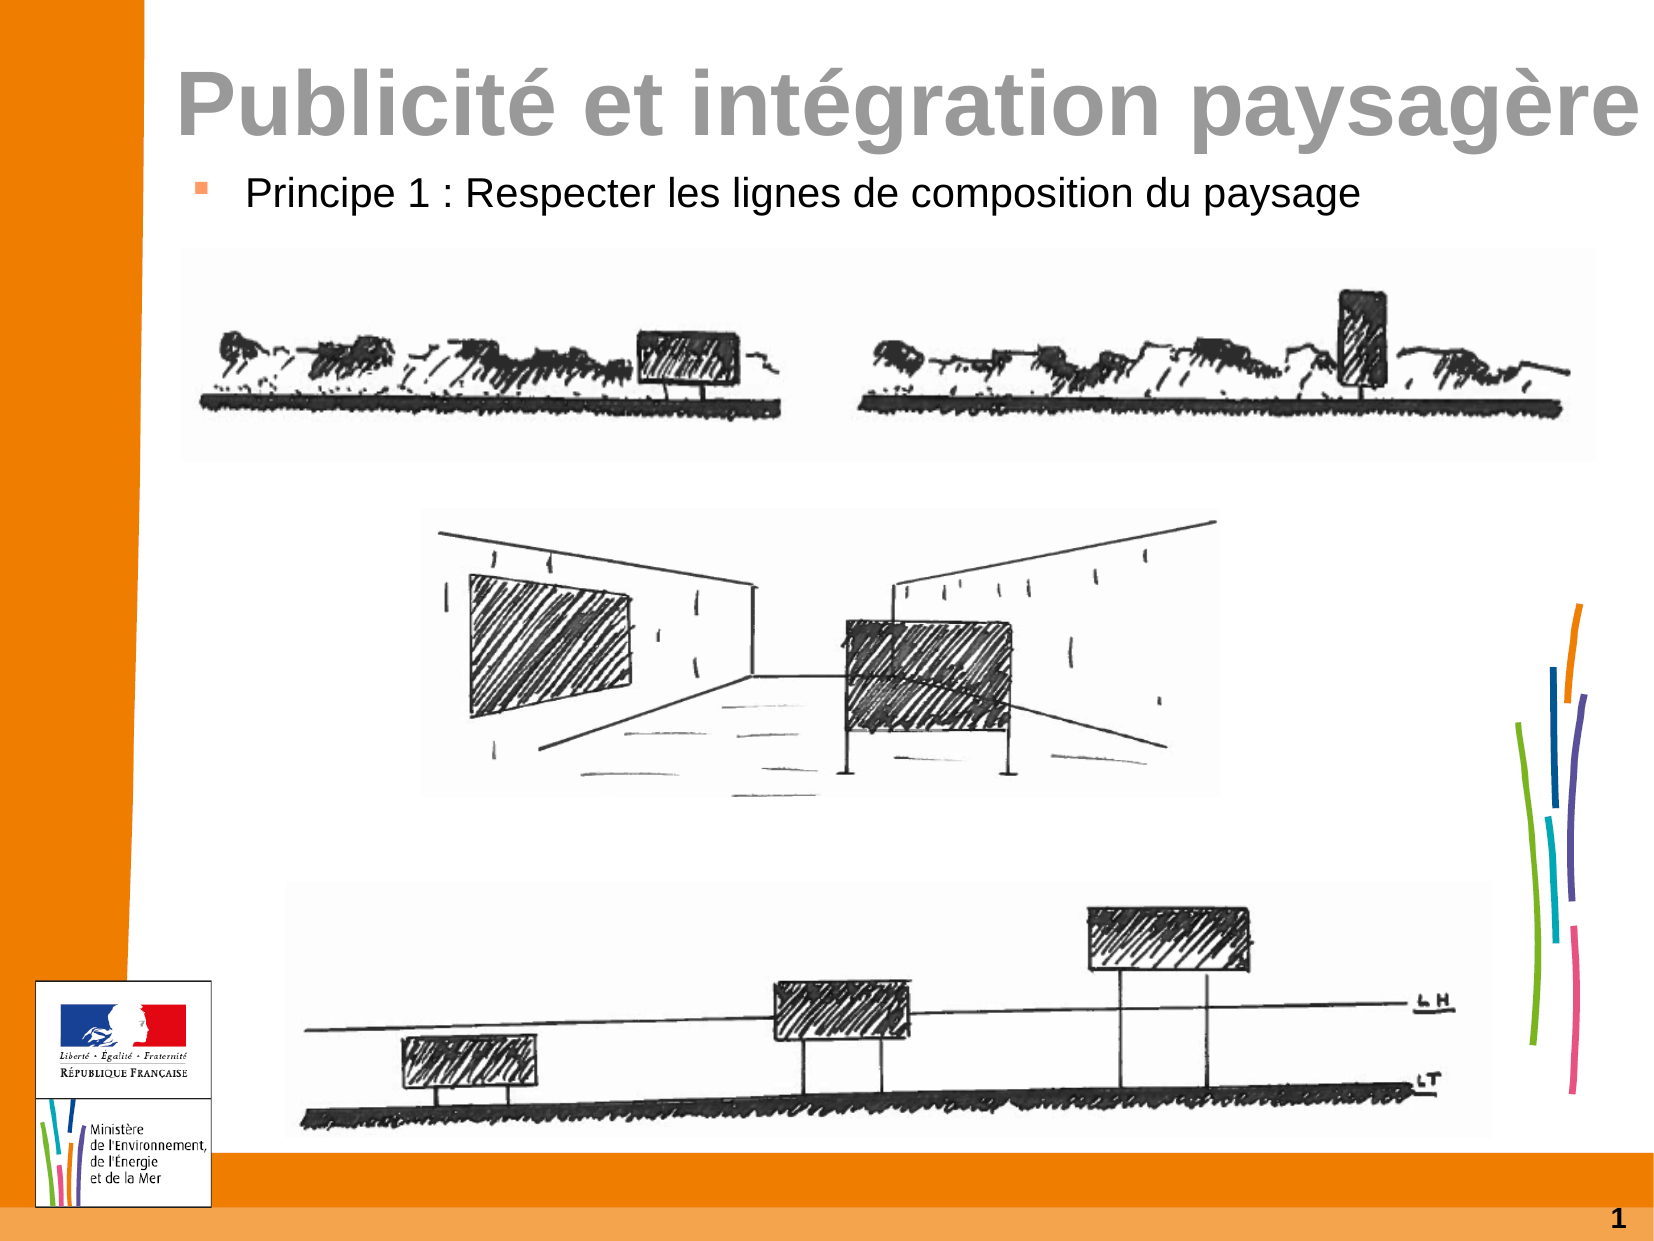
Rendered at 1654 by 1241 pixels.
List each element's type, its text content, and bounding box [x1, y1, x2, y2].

title Publicité et intégration paysagère [165, 0, 1654, 208]
list Principe 1 : Respecter les lignes de composition du paysage [174, 170, 1504, 229]
picture [0, 0, 1654, 1241]
